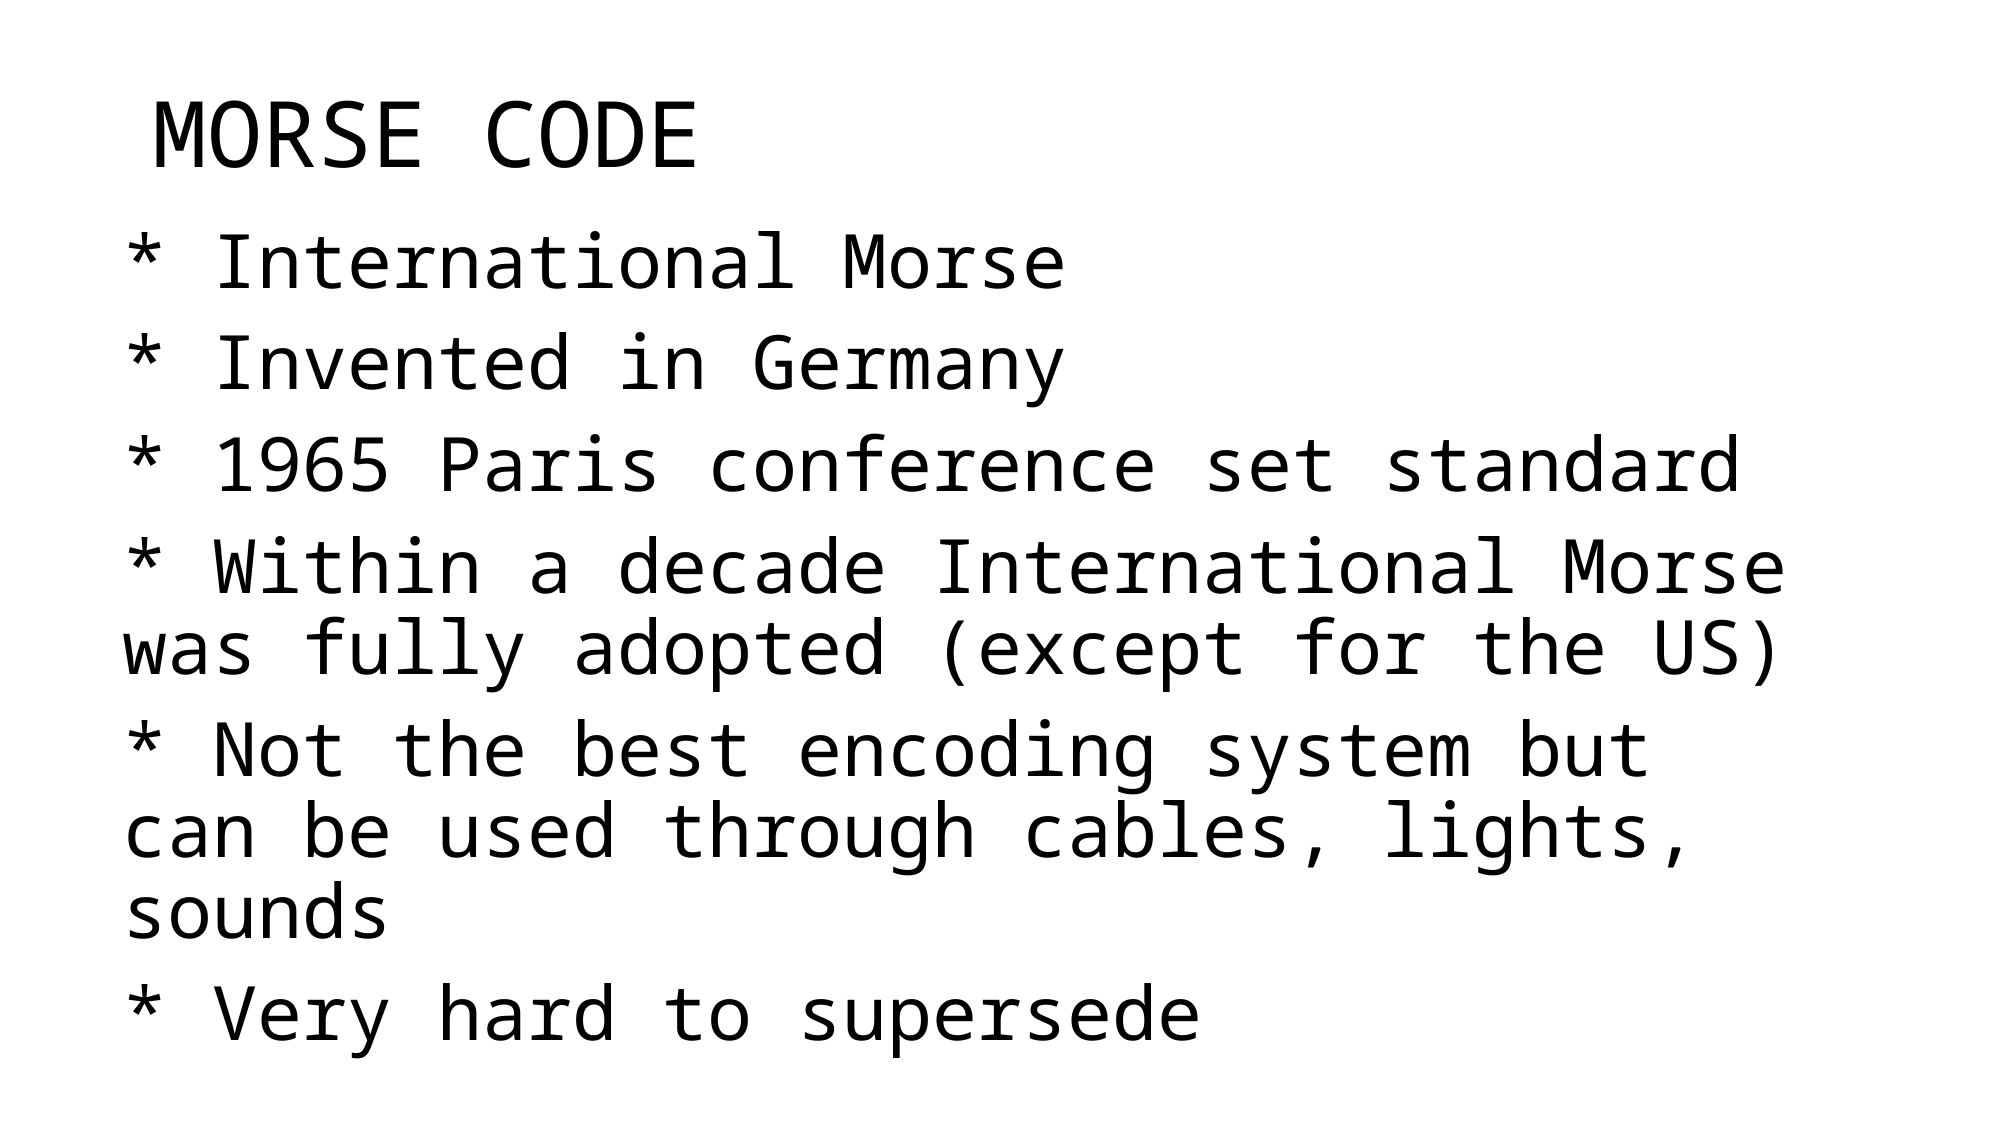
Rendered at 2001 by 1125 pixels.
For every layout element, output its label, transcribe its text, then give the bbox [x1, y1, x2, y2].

title MORSE CODE [137, 29, 1863, 247]
list * International Morse * Invented in Germany * 1965 Paris conference set standard * Within a decade International Morse was fully adopted (except for the US) * Not the best encoding system but can be used through cables, lights, sounds * Very hard to supersede [107, 215, 1833, 1071]
